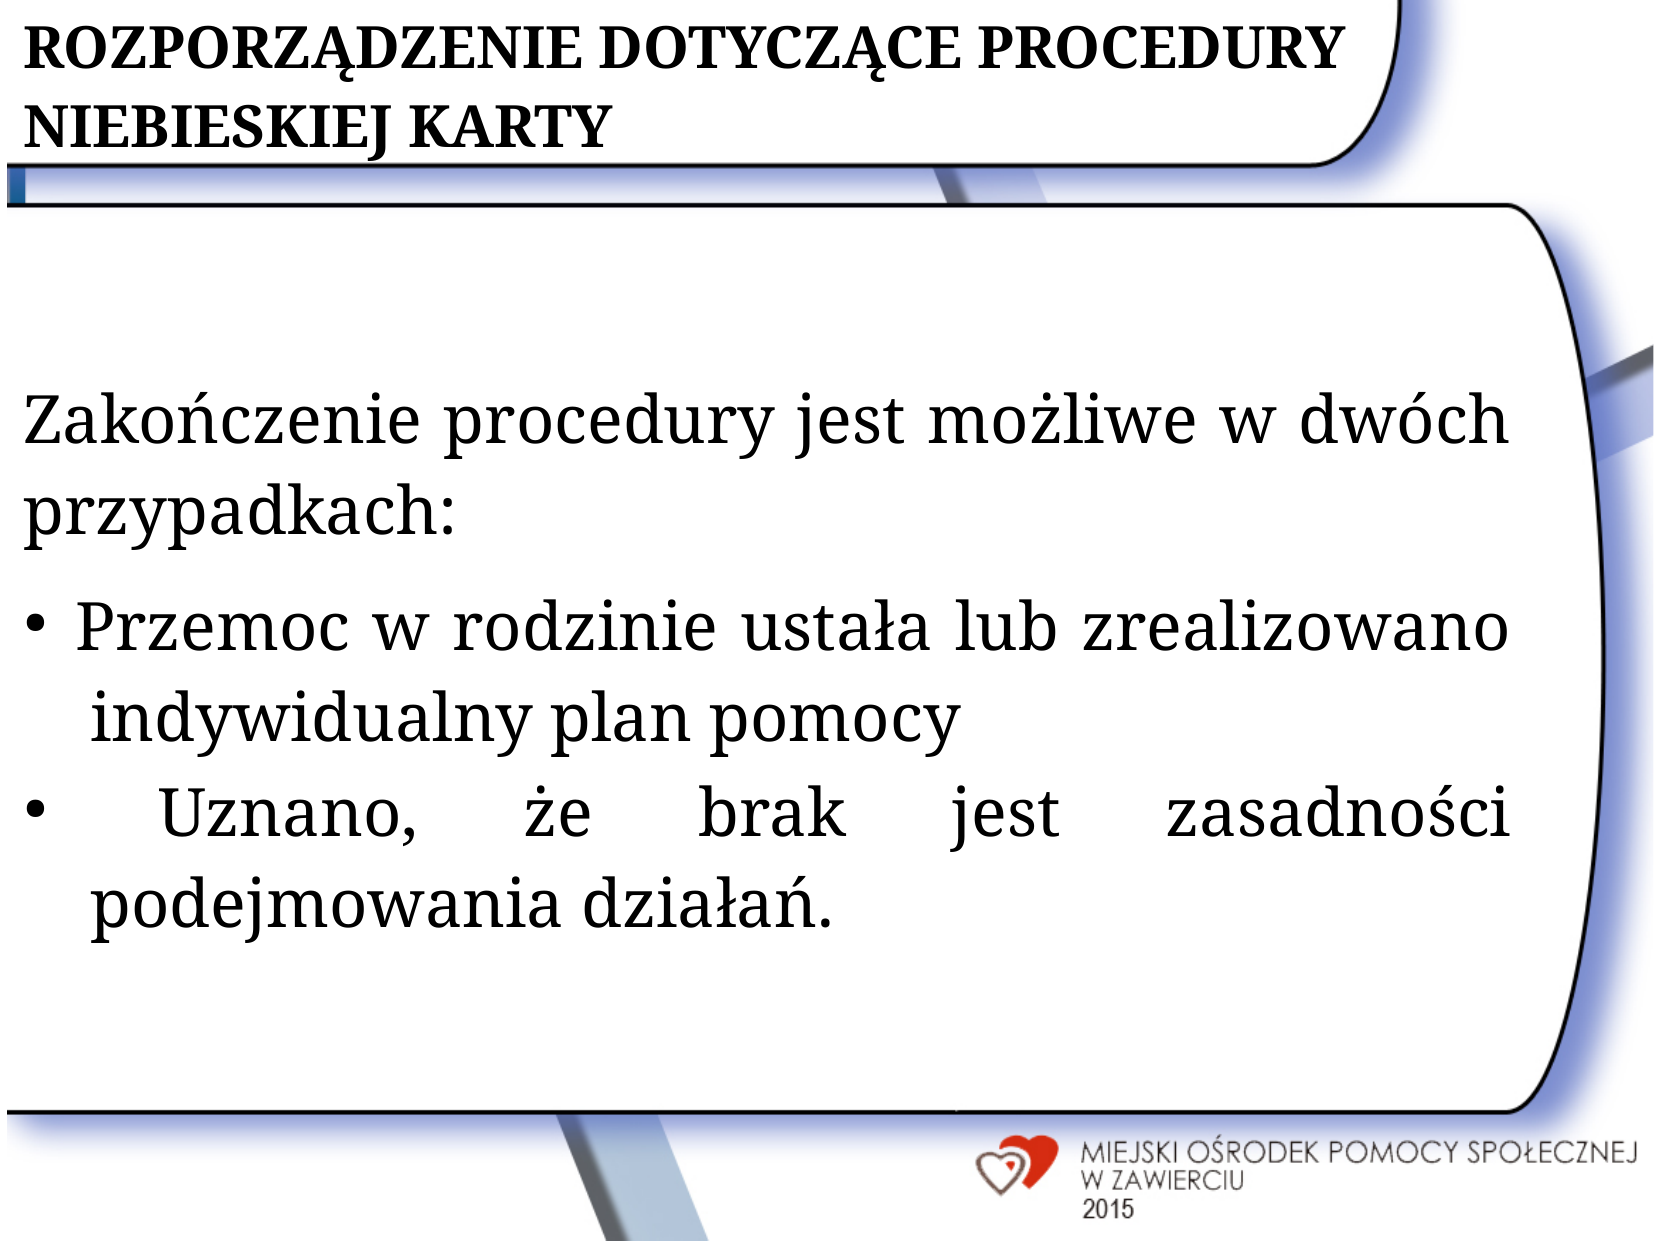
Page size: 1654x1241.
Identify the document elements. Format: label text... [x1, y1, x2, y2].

picture [7, 0, 1654, 1241]
title ROZPORZĄDZENIE DOTYCZĄCE PROCEDURY NIEBIESKIEJ KARTY [0, 0, 1359, 175]
subtitle Zakończenie procedury jest możliwe w dwóch przypadkach: Przemoc w rodzinie ustała lub zrealizowano indywidualny plan pomocy Uznano, że brak jest zasadności podejmowania działań. [23, 220, 1512, 1099]
